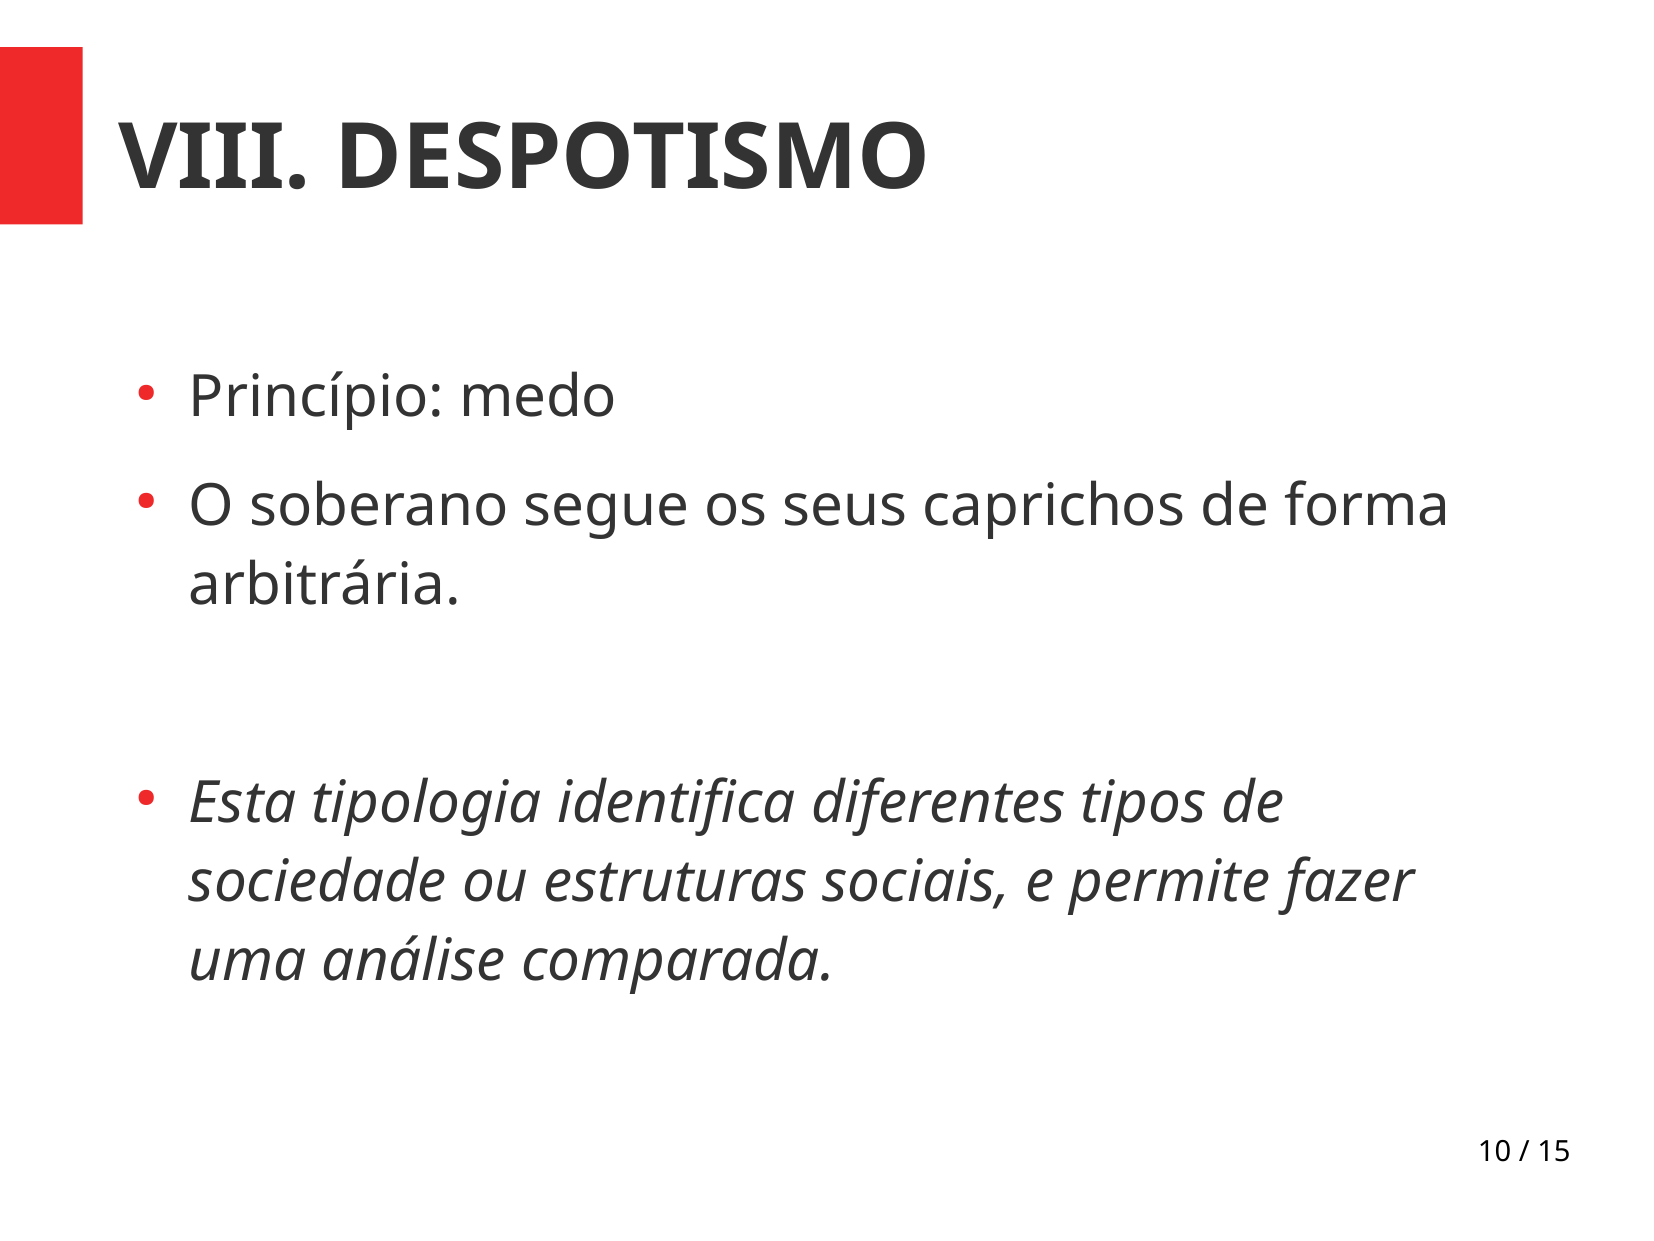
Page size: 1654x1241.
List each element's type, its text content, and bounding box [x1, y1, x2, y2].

title VIII. DESPOTISMO [118, 49, 1571, 257]
list Princípio: medo O soberano segue os seus caprichos de forma arbitrária. Esta tipologia identifica diferentes tipos de sociedade ou estruturas sociais, e permite fazer uma análise comparada. [118, 354, 1536, 1074]
